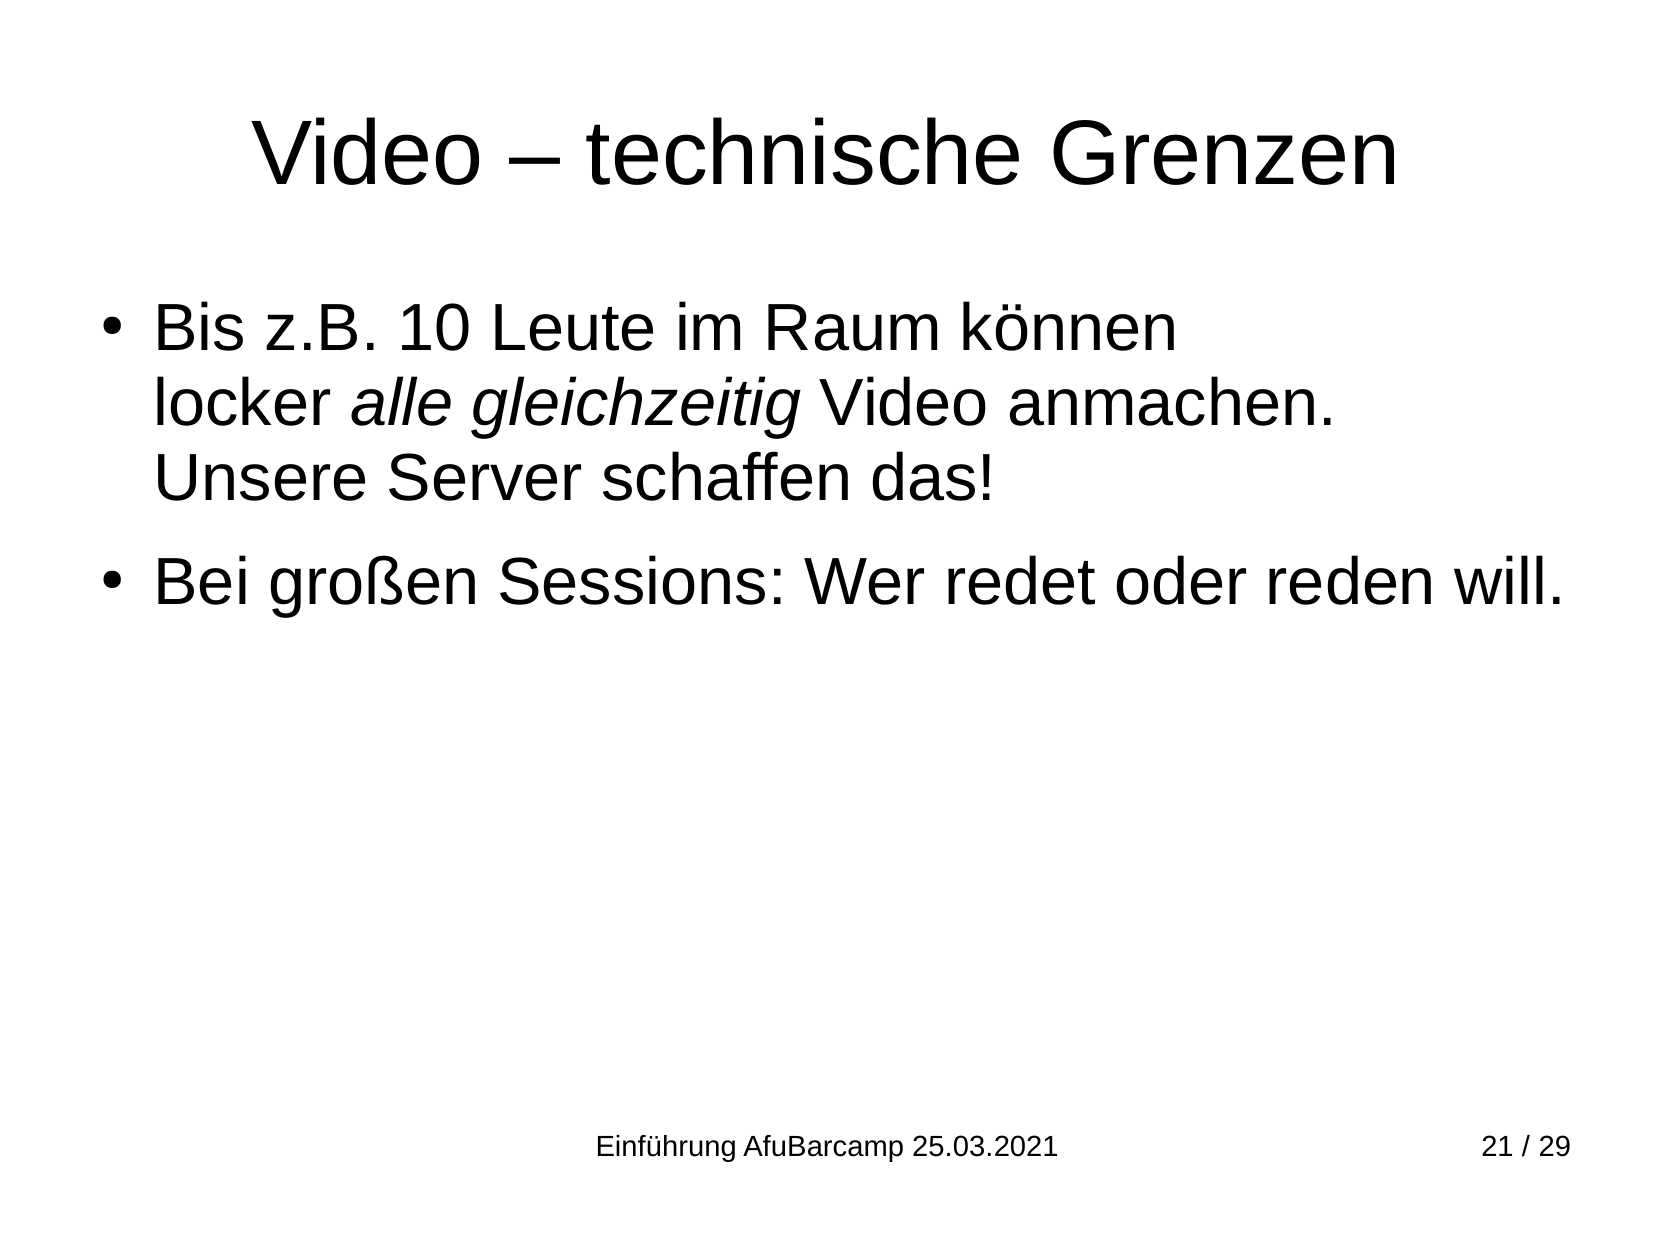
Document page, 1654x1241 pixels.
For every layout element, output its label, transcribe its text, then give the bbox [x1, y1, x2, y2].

list Bis z.B. 10 Leute im Raum können locker alle gleichzeitig Video anmachen. Unsere Server schaffen das! Bei großen Sessions: Wer redet oder reden will. [82, 290, 1571, 1010]
title Video – technische Grenzen [82, 49, 1571, 257]
